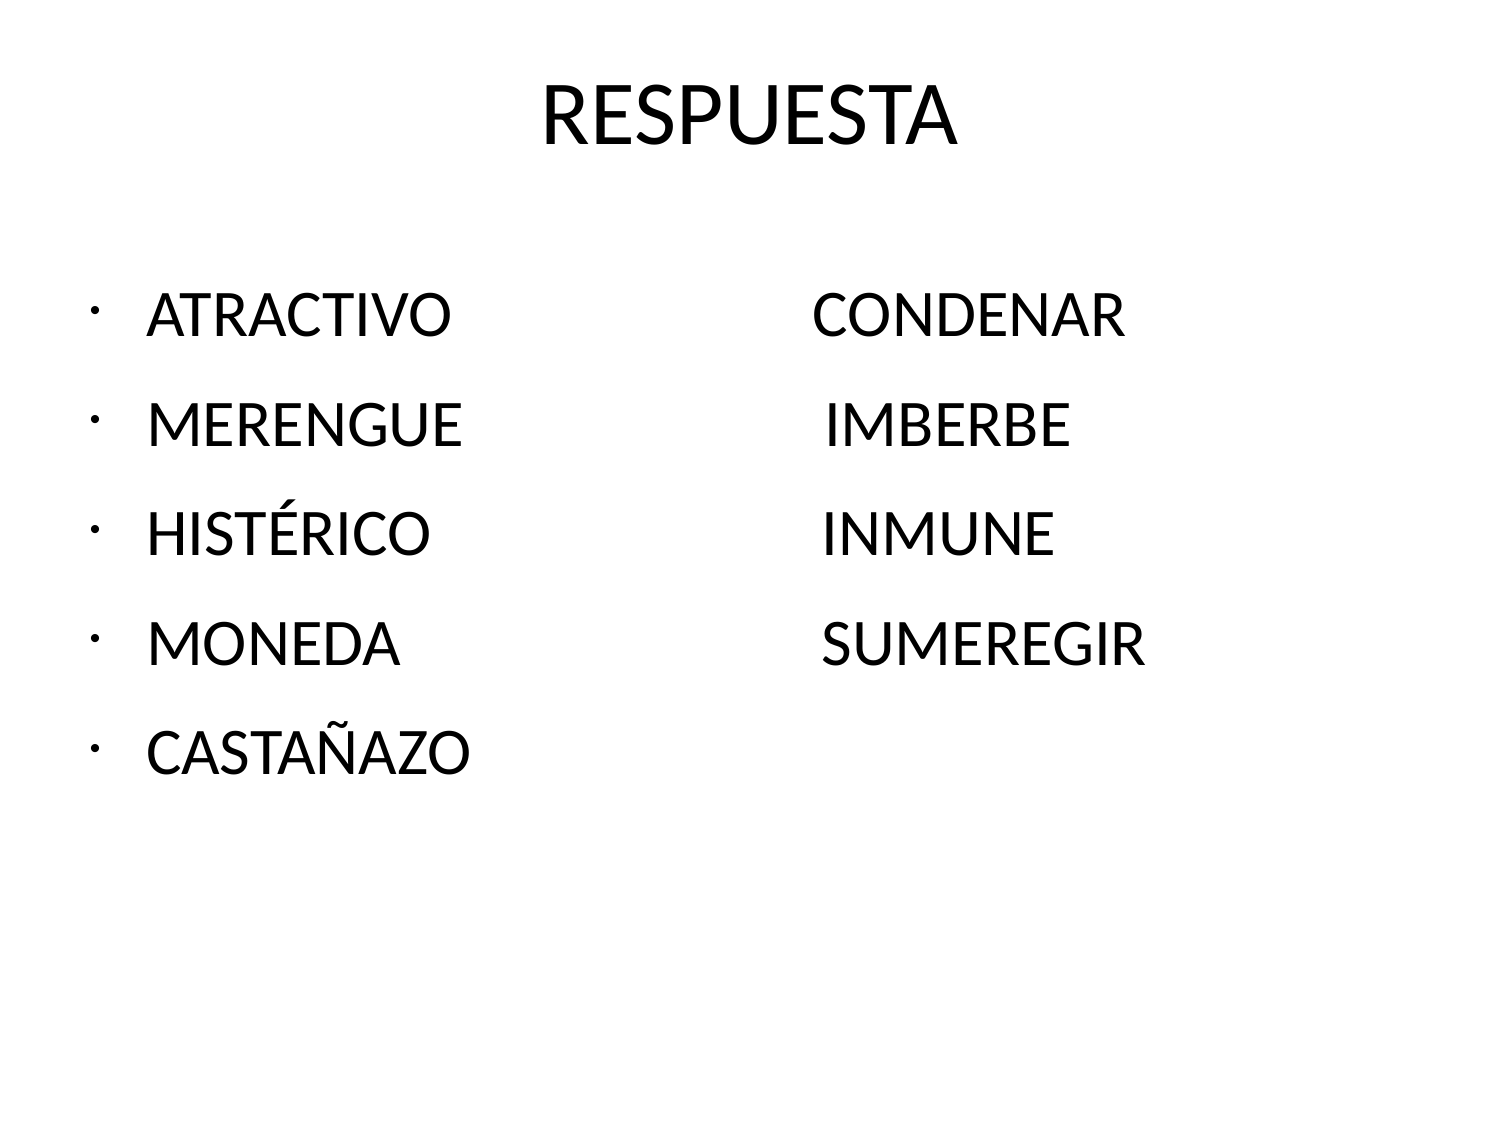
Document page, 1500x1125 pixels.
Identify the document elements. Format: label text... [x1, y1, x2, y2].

title RESPUESTA [75, 45, 1425, 233]
list ATRACTIVO CONDENAR MERENGUE IMBERBE HISTÉRICO INMUNE MONEDA SUMEREGIR CASTAÑAZO [75, 262, 1425, 1005]
